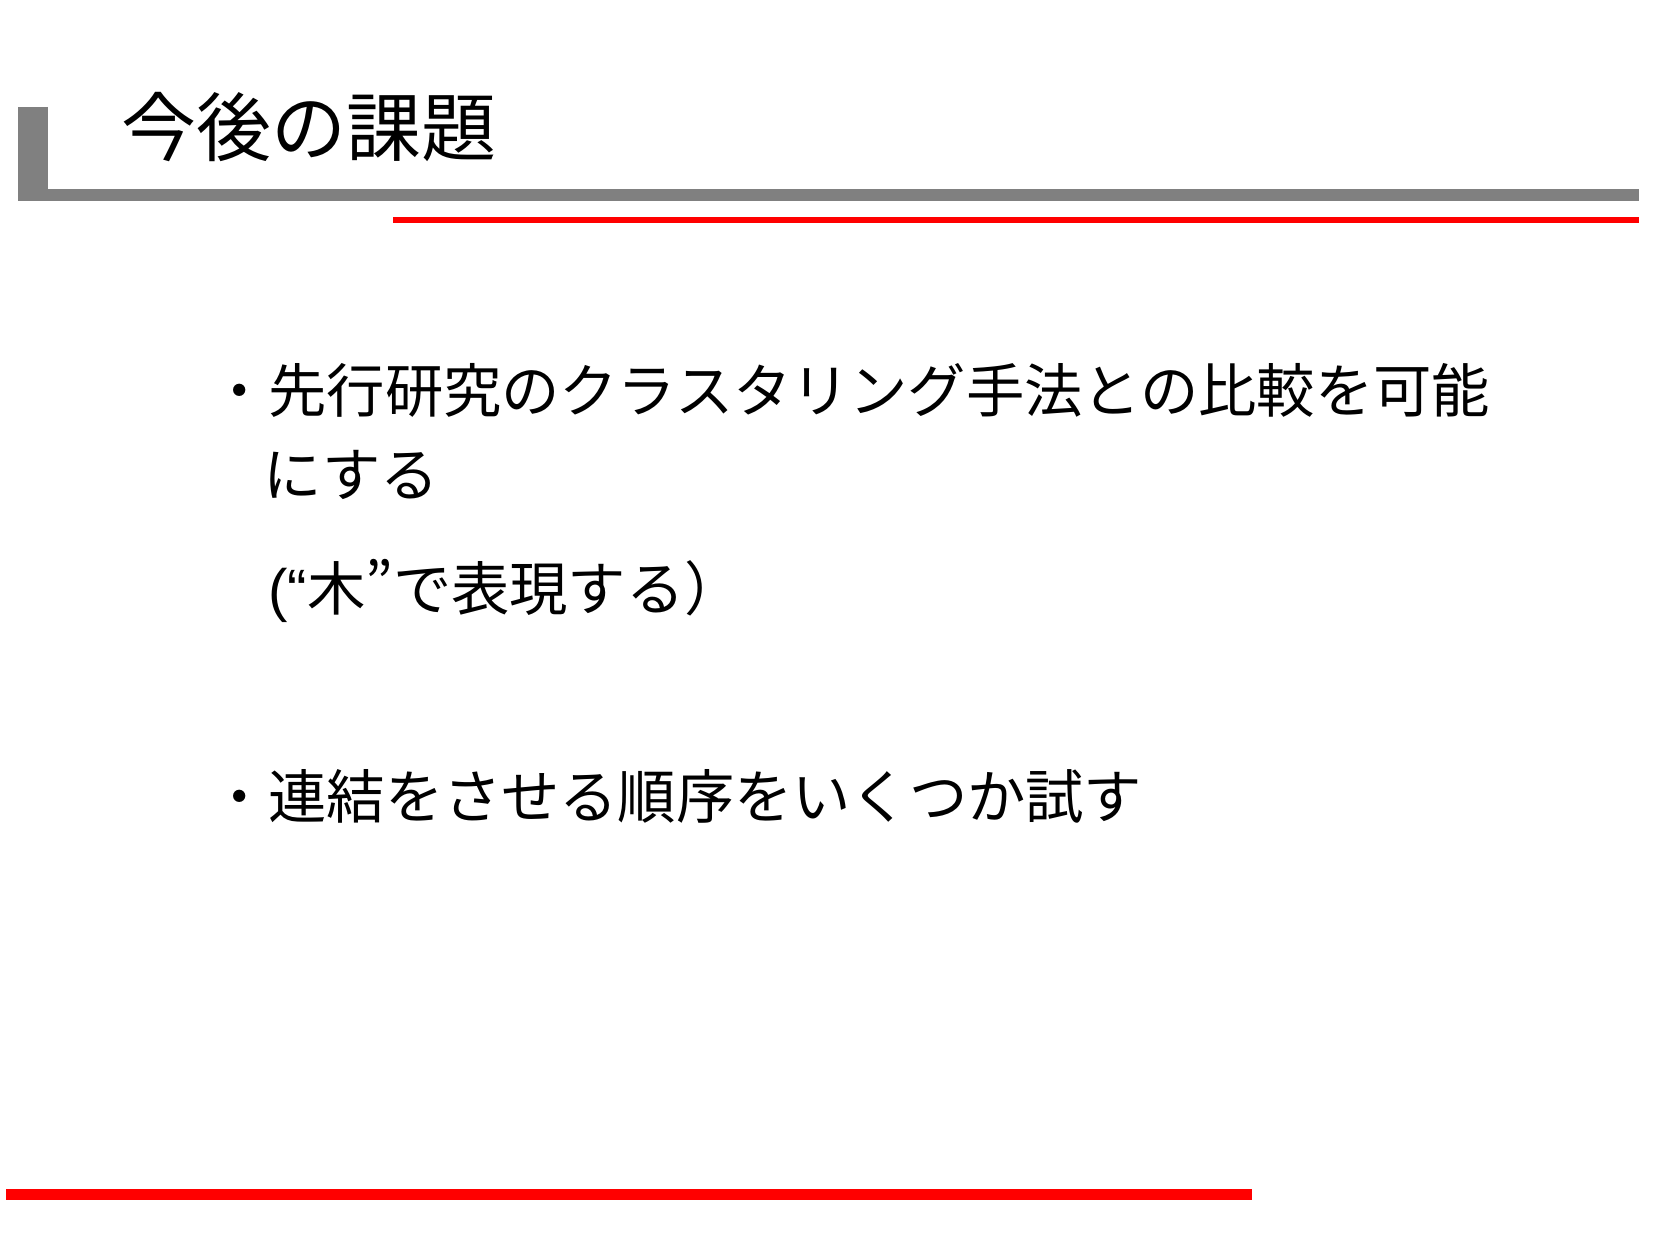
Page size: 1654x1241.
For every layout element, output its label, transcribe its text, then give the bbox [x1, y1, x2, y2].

list ・先行研究のクラスタリング手法との比較を可能にする (“木”で表現する） ・連結をさせる順序をいくつか試す [121, 344, 1534, 1127]
title 今後の課題 [121, 18, 1534, 226]
